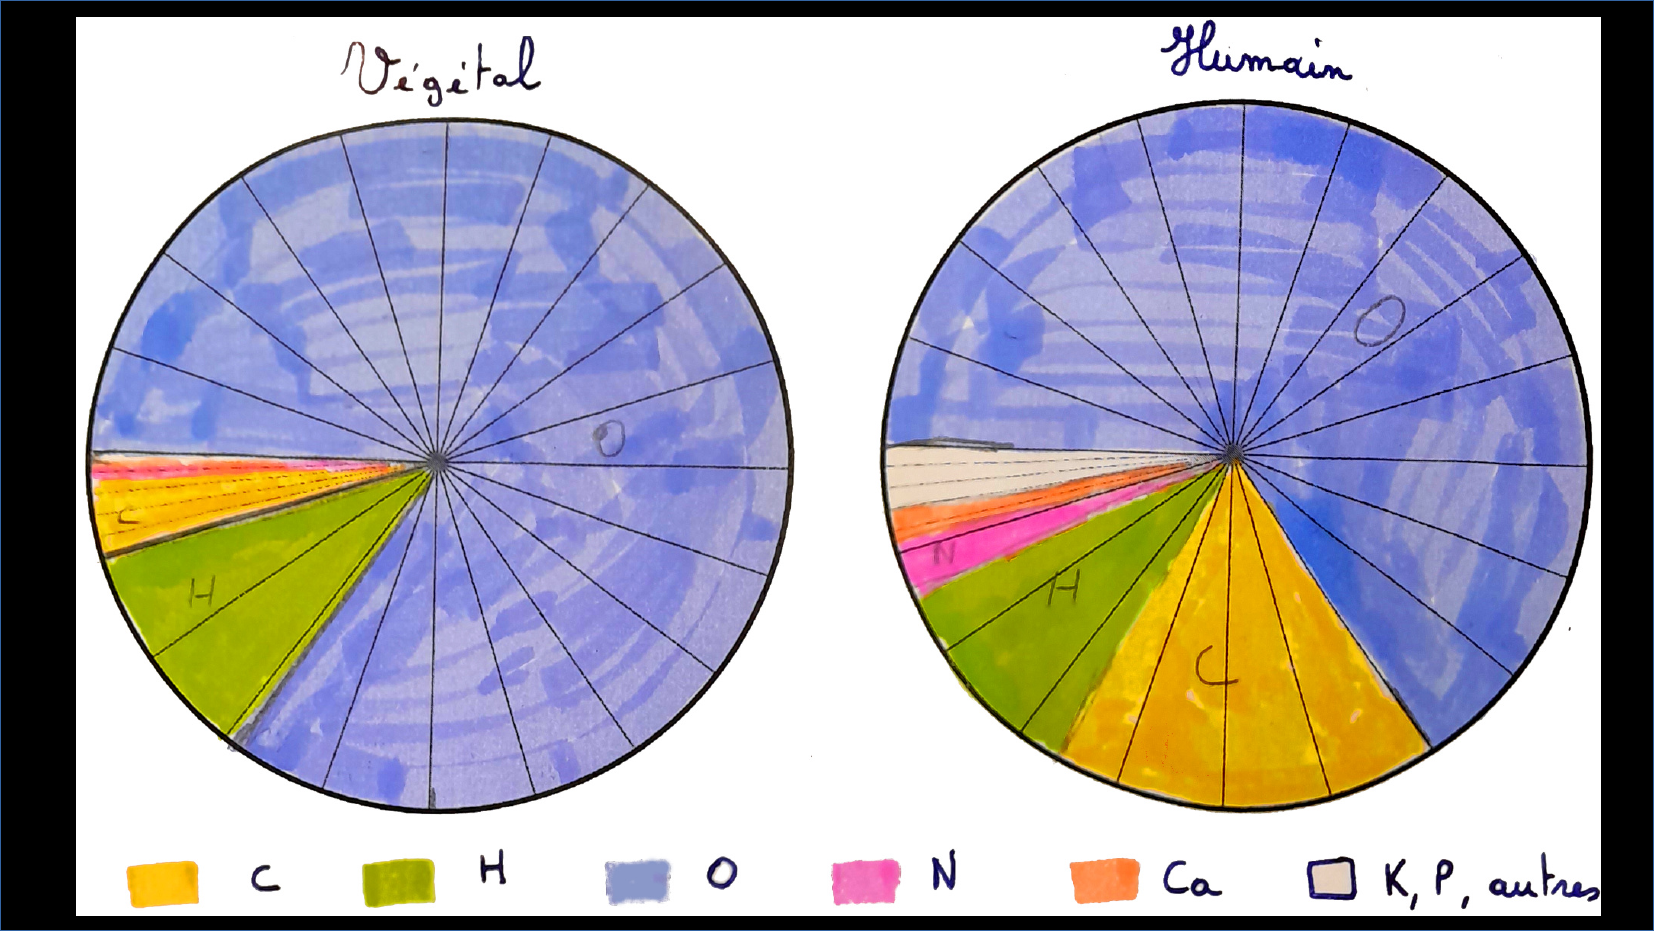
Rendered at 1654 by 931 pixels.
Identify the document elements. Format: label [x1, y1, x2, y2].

text_box [0, 0, 1654, 931]
picture [76, 17, 1601, 917]
